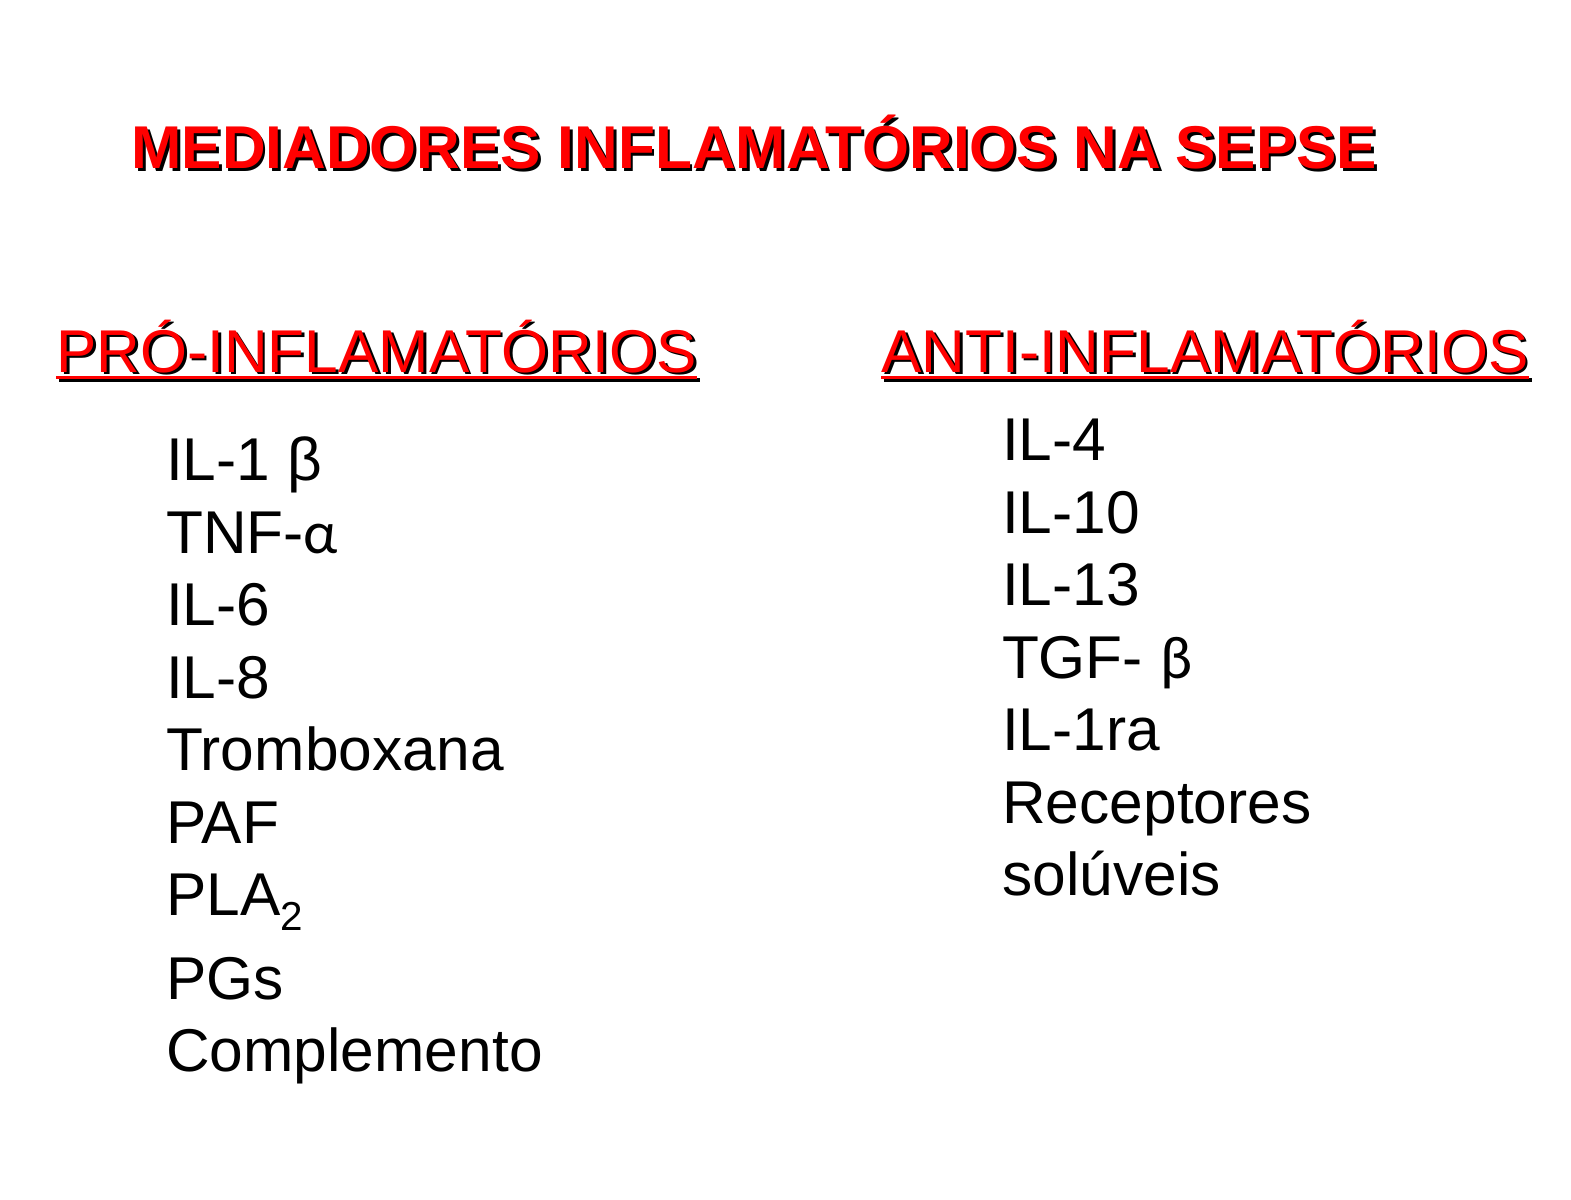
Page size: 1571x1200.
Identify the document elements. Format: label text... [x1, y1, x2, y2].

text_box IL-4 IL-10 IL-13 TGF- β IL-1ra Receptores solúveis [986, 392, 1438, 916]
text_box MEDIADORES INFLAMATÓRIOS NA SEPSE [116, 100, 1394, 189]
text_box PRÓ-INFLAMATÓRIOS ANTI-INFLAMATÓRIOS [40, 304, 1545, 392]
text_box IL-1 β TNF-α IL-6 IL-8 Tromboxana PAF PLA2 PGs Complemento [150, 412, 560, 1092]
